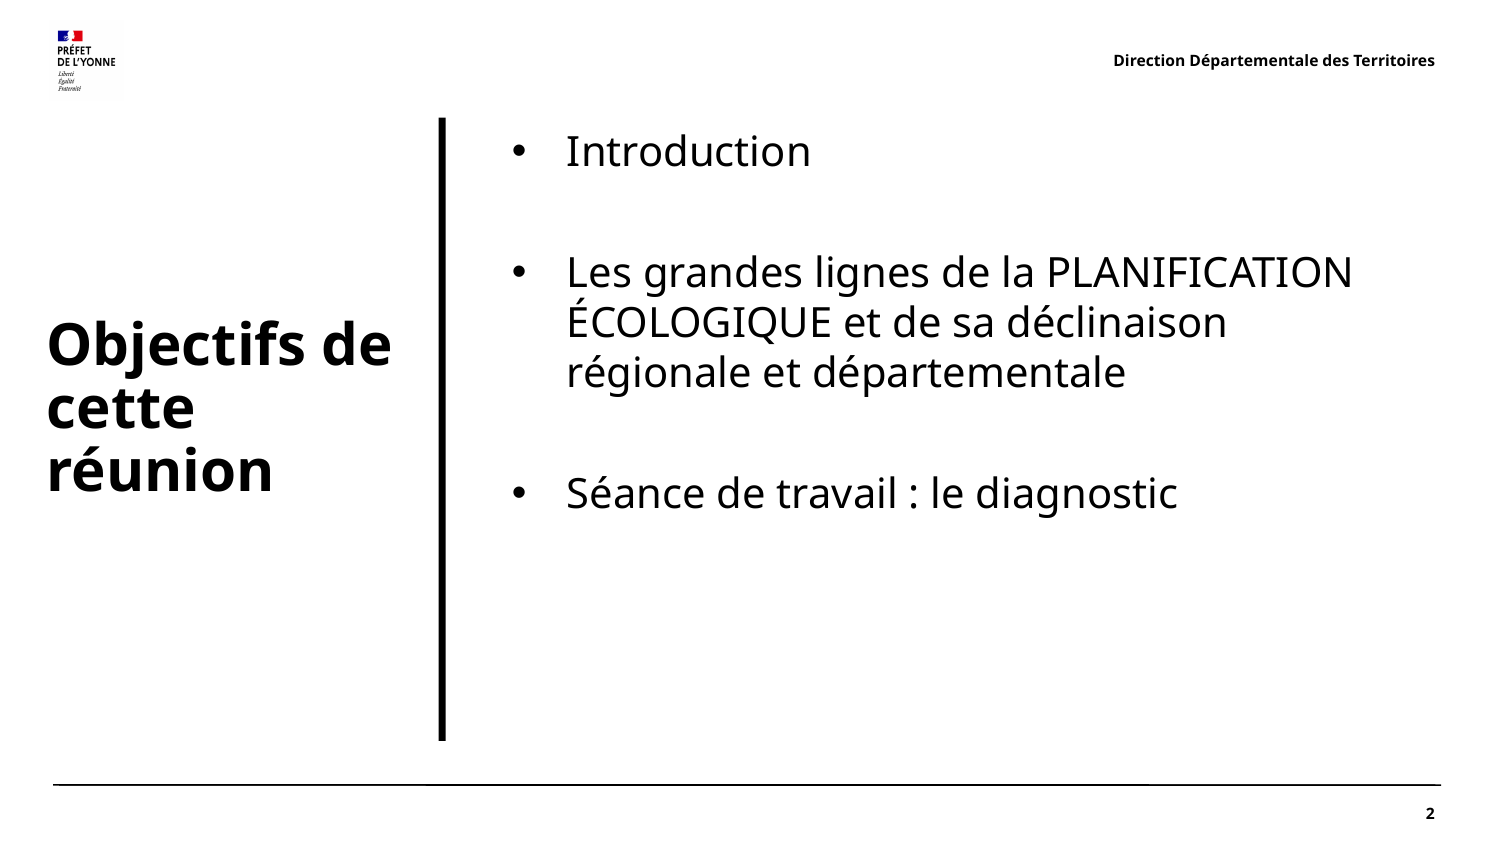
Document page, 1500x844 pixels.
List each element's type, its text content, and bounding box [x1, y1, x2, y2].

title Objectifs de cette réunion [29, 228, 438, 591]
picture [49, 20, 124, 101]
list Introduction Les grandes lignes de la PLANIFICATION ÉCOLOGIQUE et de sa déclinaison régionale et départementale Séance de travail : le diagnostic [511, 64, 1422, 759]
text_box [438, 117, 446, 741]
